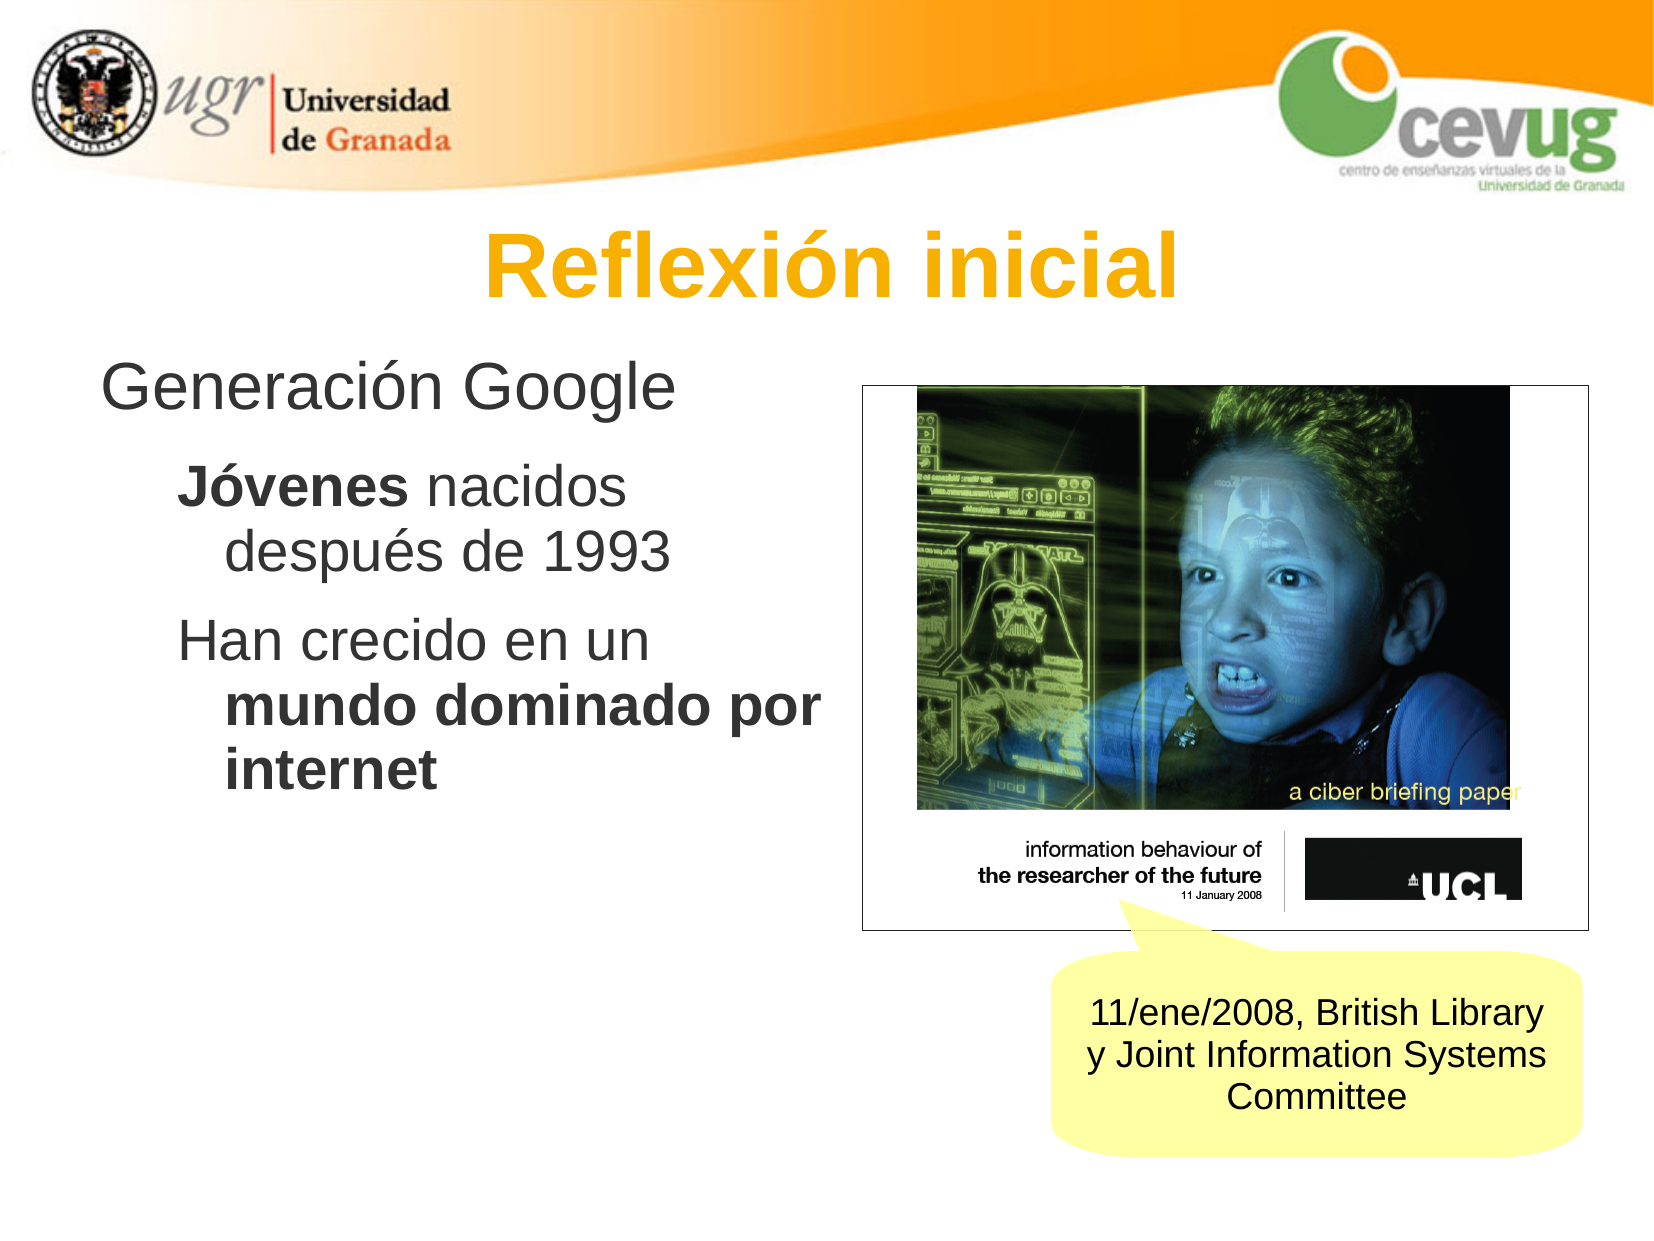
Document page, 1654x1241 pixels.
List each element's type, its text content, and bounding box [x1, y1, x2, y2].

picture [862, 385, 1589, 931]
list Generación Google Jóvenes nacidos después de 1993 Han crecido en un mundo dominado por internet [82, 349, 827, 1168]
text_box 11/ene/2008, British Library y Joint Information Systems Committee [1051, 899, 1583, 1158]
title Reflexión inicial [88, 177, 1577, 355]
